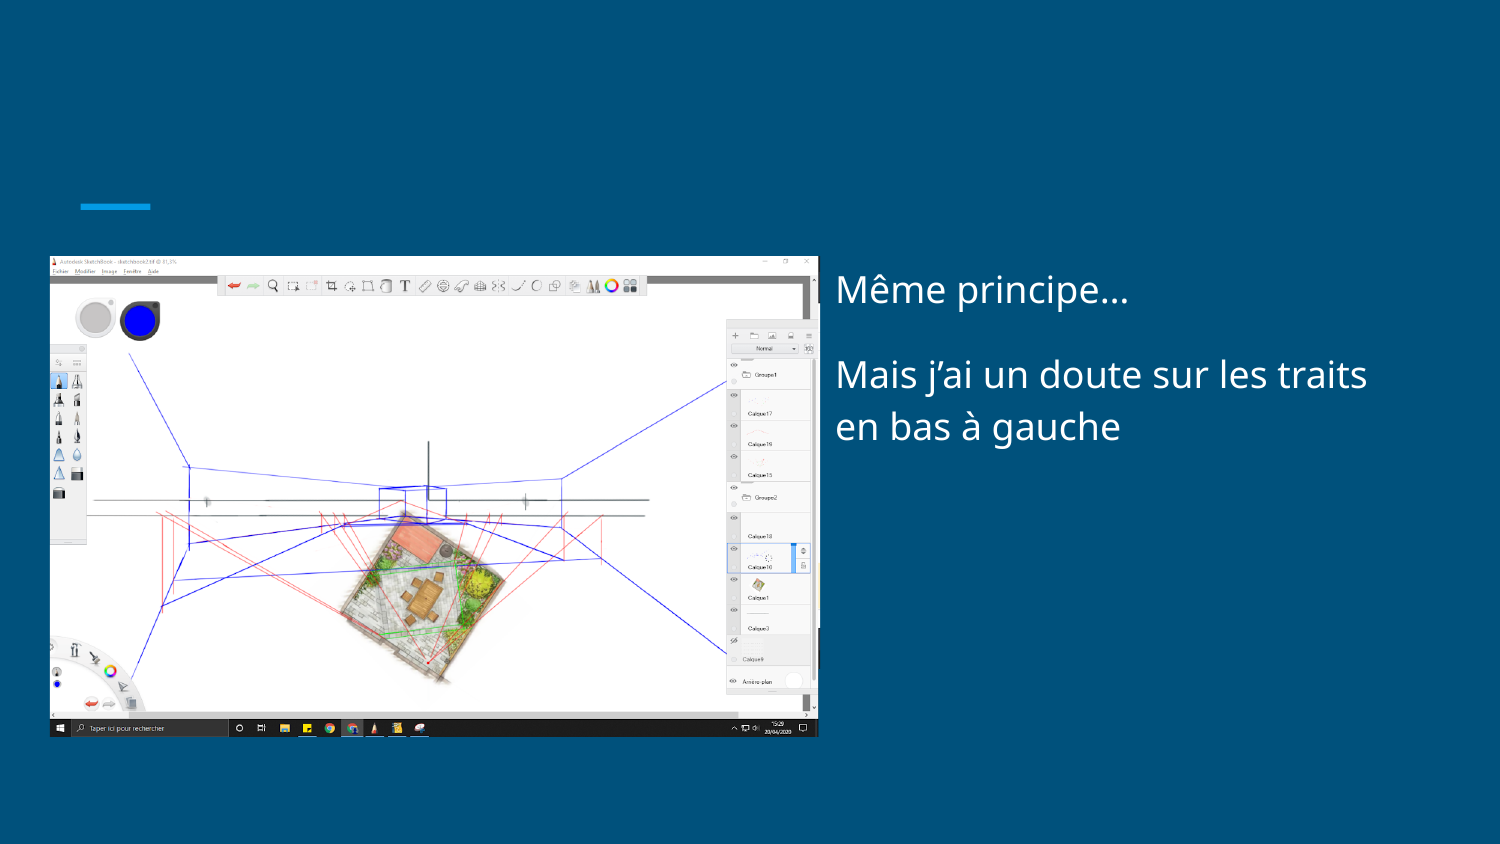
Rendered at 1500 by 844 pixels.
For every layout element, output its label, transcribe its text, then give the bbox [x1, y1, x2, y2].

picture [50, 257, 820, 736]
list Même principe… Mais j’ai un doute sur les traits en bas à gauche [820, 244, 1437, 750]
